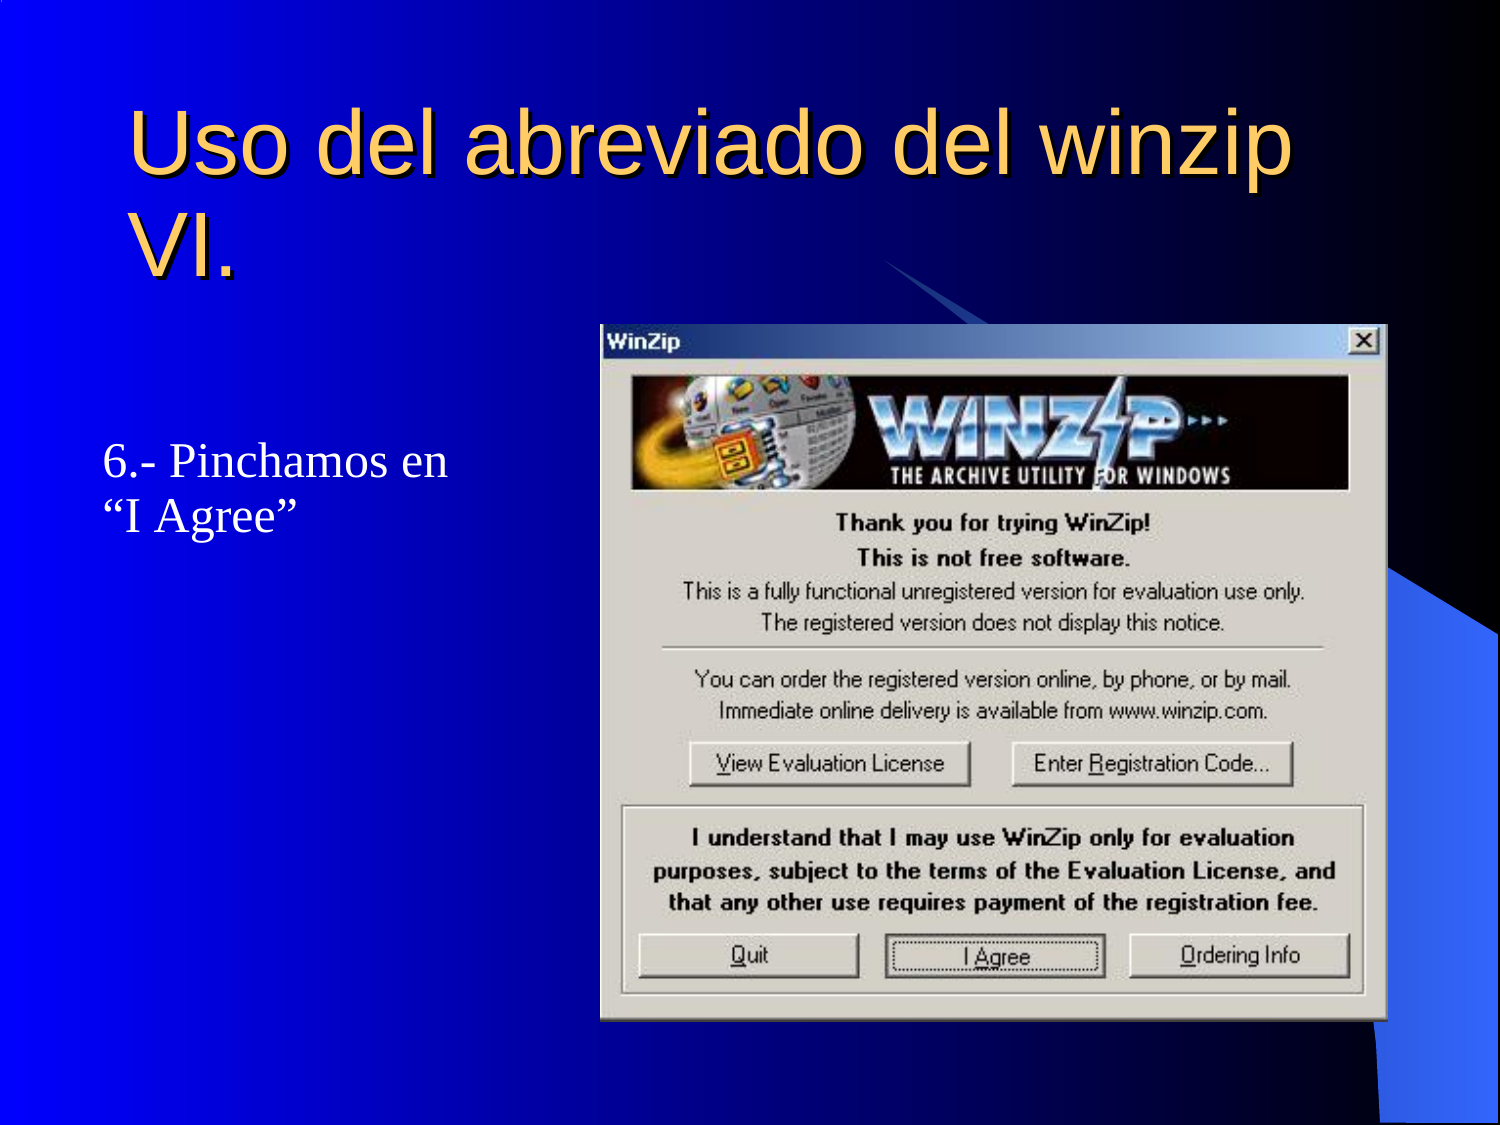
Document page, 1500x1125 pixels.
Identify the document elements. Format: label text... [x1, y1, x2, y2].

title Uso del abreviado del winzip VI. [111, 76, 1438, 312]
picture [600, 324, 1388, 1022]
text_box 6.- Pinchamos en “I Agree” [87, 424, 513, 551]
